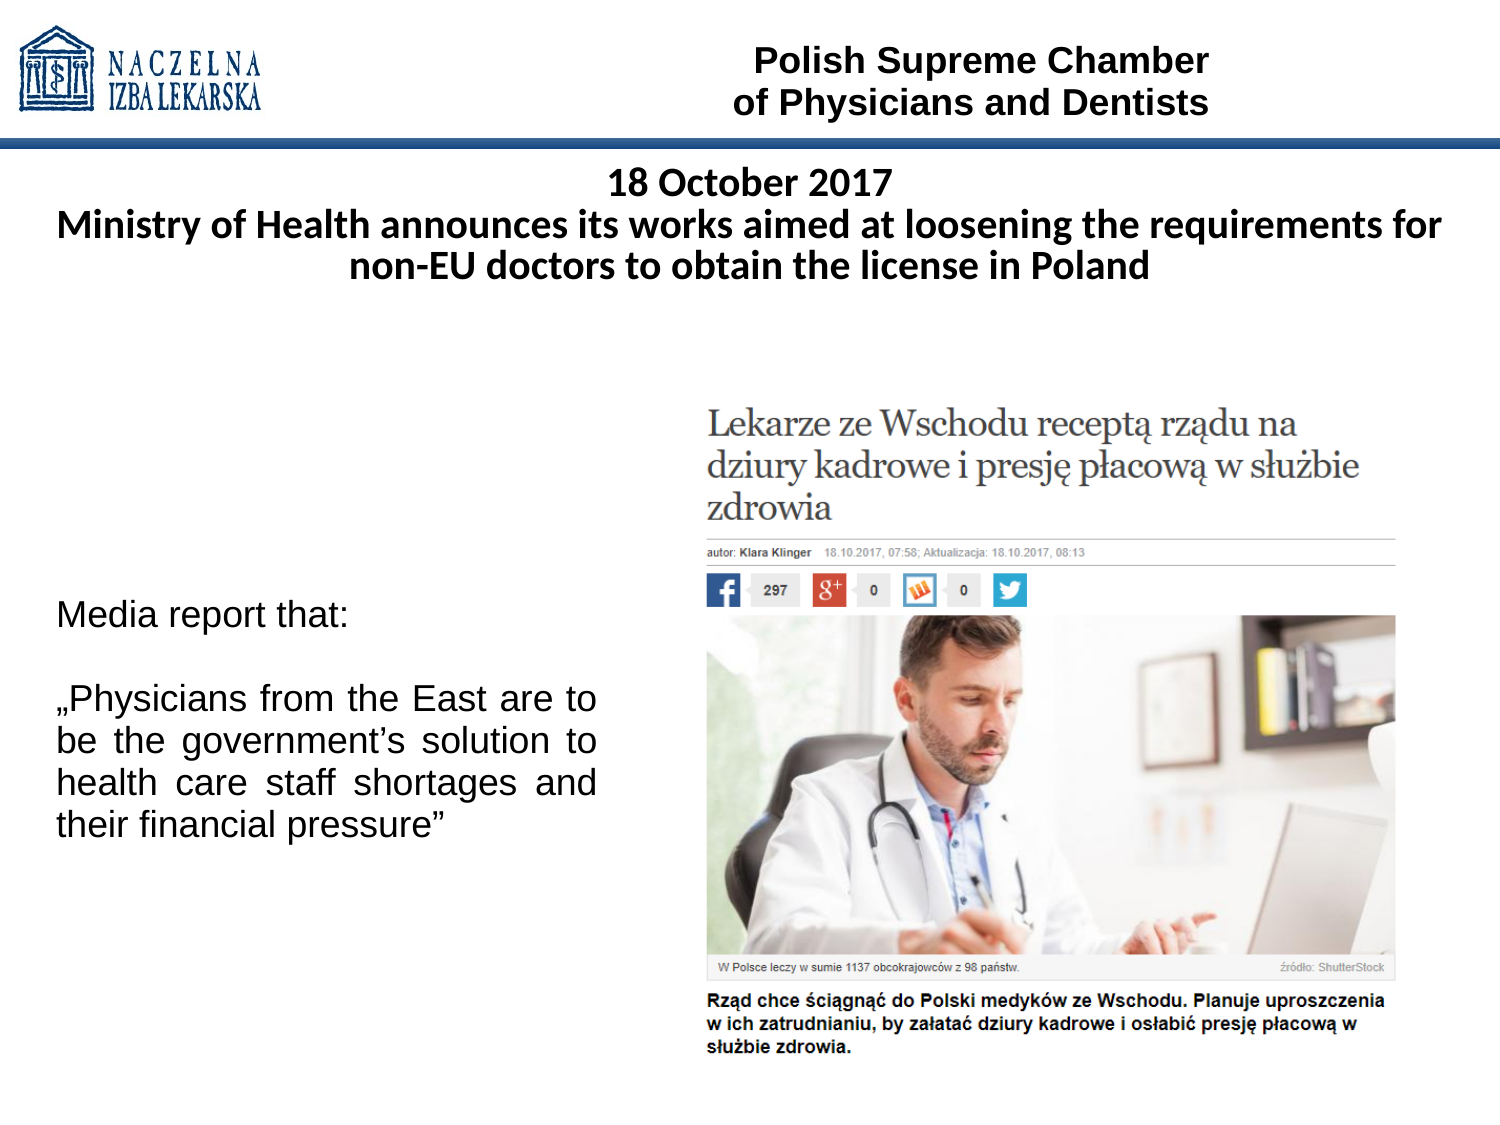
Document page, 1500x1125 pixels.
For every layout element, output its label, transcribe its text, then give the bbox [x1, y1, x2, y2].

text_box Media report that: „Physicians from the East are to be the government’s solution to health care staff shortages and their financial pressure” [41, 586, 632, 853]
picture [690, 376, 1412, 1067]
picture [0, 138, 1500, 149]
picture [15, 20, 266, 118]
text_box 18 October 2017 Ministry of Health announces its works aimed at loosening the requirements for non-EU doctors to obtain the license in Poland [0, 157, 1500, 298]
text_box Polish Supreme Chamber of Physicians and Dentists [717, 32, 1468, 132]
